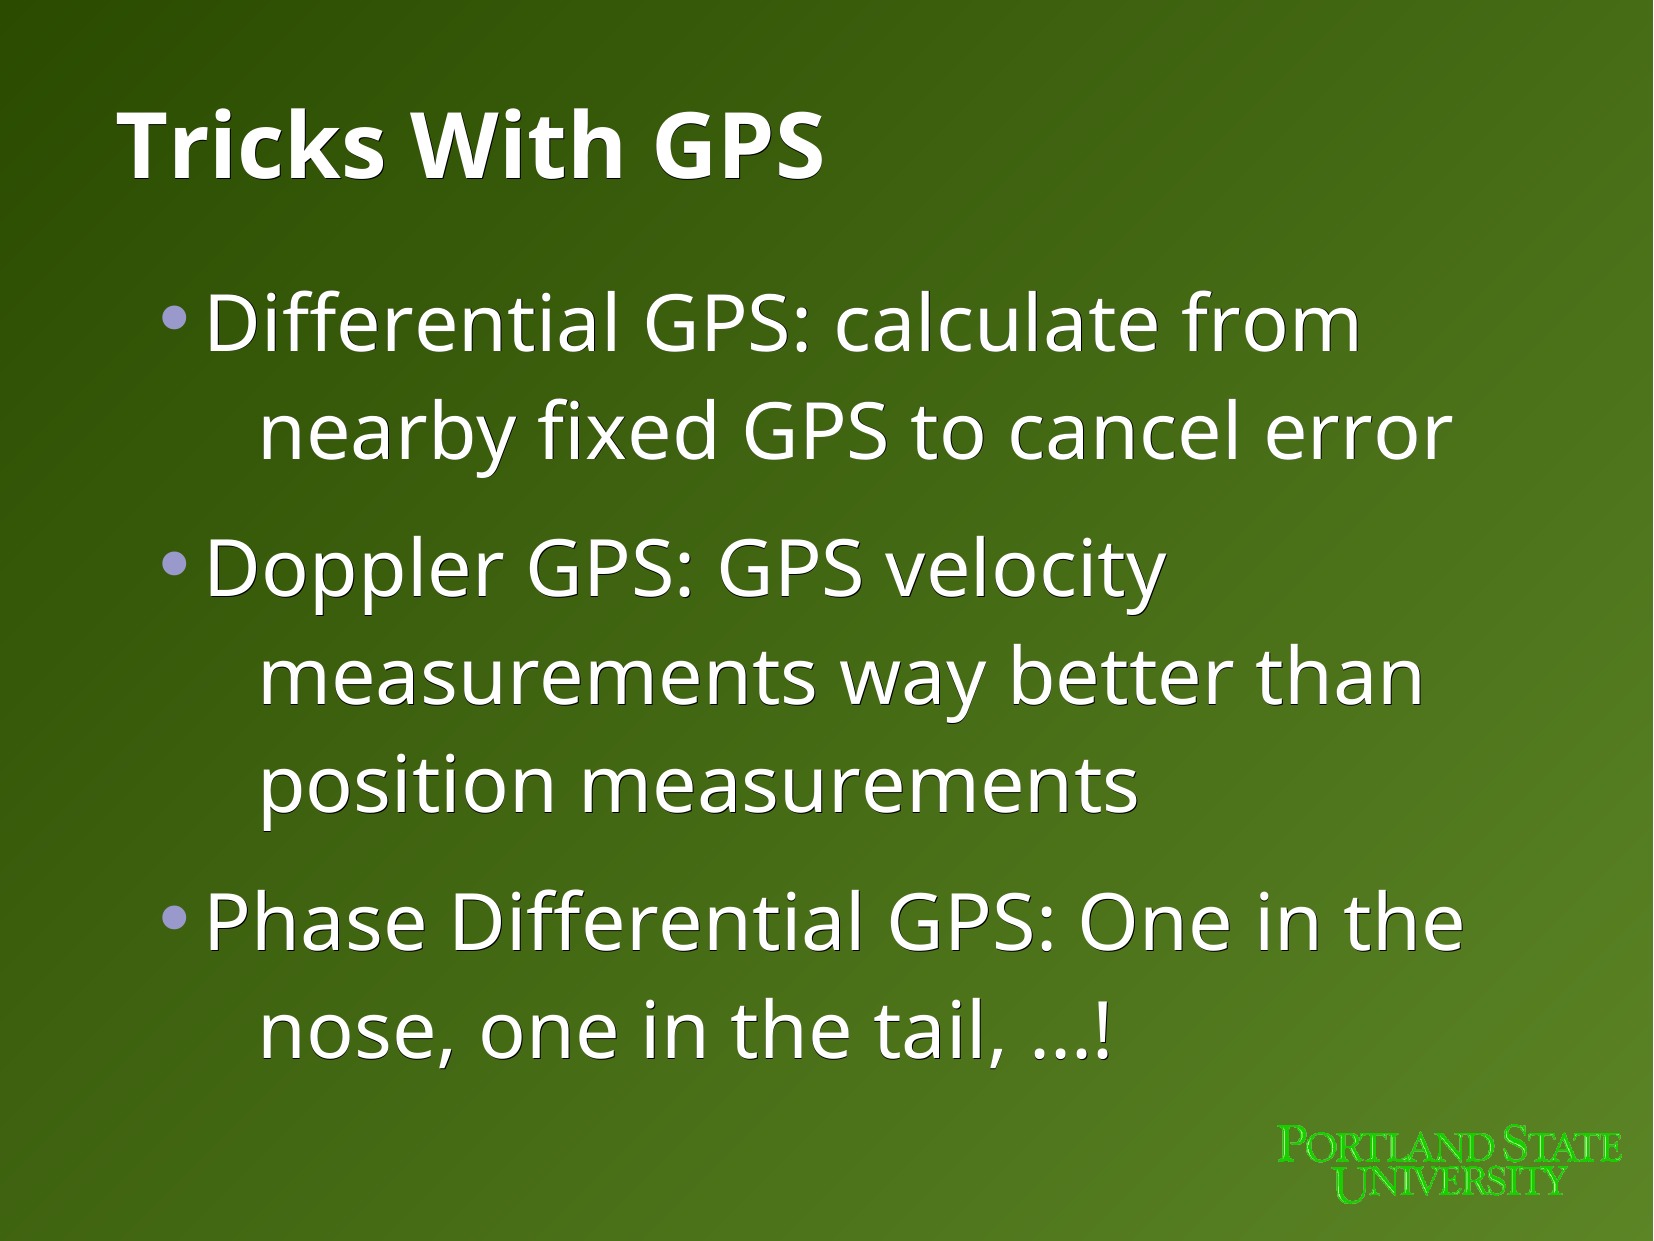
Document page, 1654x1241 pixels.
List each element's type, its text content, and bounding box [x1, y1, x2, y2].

title Tricks With GPS [115, 86, 1527, 200]
list Differential GPS: calculate from nearby fixed GPS to cancel error Doppler GPS: GPS velocity measurements way better than position measurements Phase Differential GPS: One in the nose, one in the tail, ...! [115, 266, 1527, 1049]
picture [1277, 1124, 1622, 1204]
